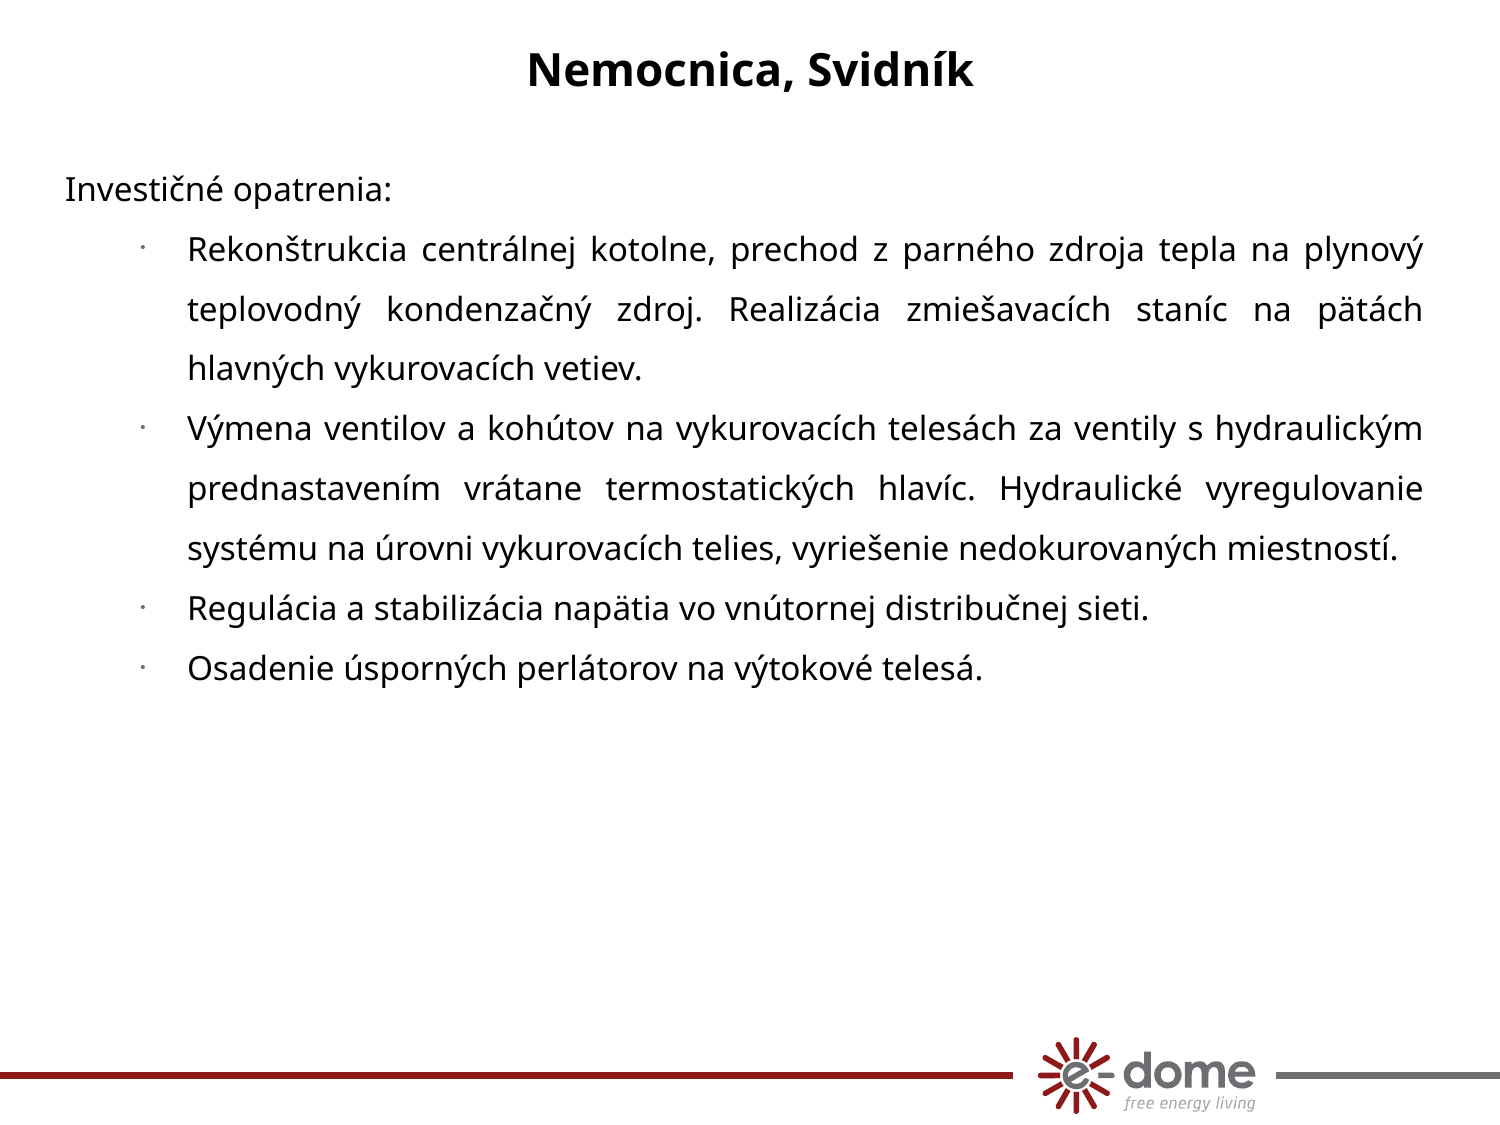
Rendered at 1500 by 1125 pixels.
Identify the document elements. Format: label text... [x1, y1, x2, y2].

text_box Nemocnica, Svidník [0, 17, 1500, 119]
text_box Investičné opatrenia: Rekonštrukcia centrálnej kotolne, prechod z parného zdroja tepla na plynový teplovodný kondenzačný zdroj. Realizácia zmiešavacích staníc na pätách hlavných vykurovacích vetiev. Výmena ventilov a kohútov na vykurovacích telesách za ventily s hydraulickým prednastavením vrátane termostatických hlavíc. Hydraulické vyregulovanie systému na úrovni vykurovacích telies, vyriešenie nedokurovaných miestností. Regulácia a stabilizácia napätia vo vnútornej distribučnej sieti. Osadenie úsporných perlátorov na výtokové telesá. [50, 140, 1441, 815]
